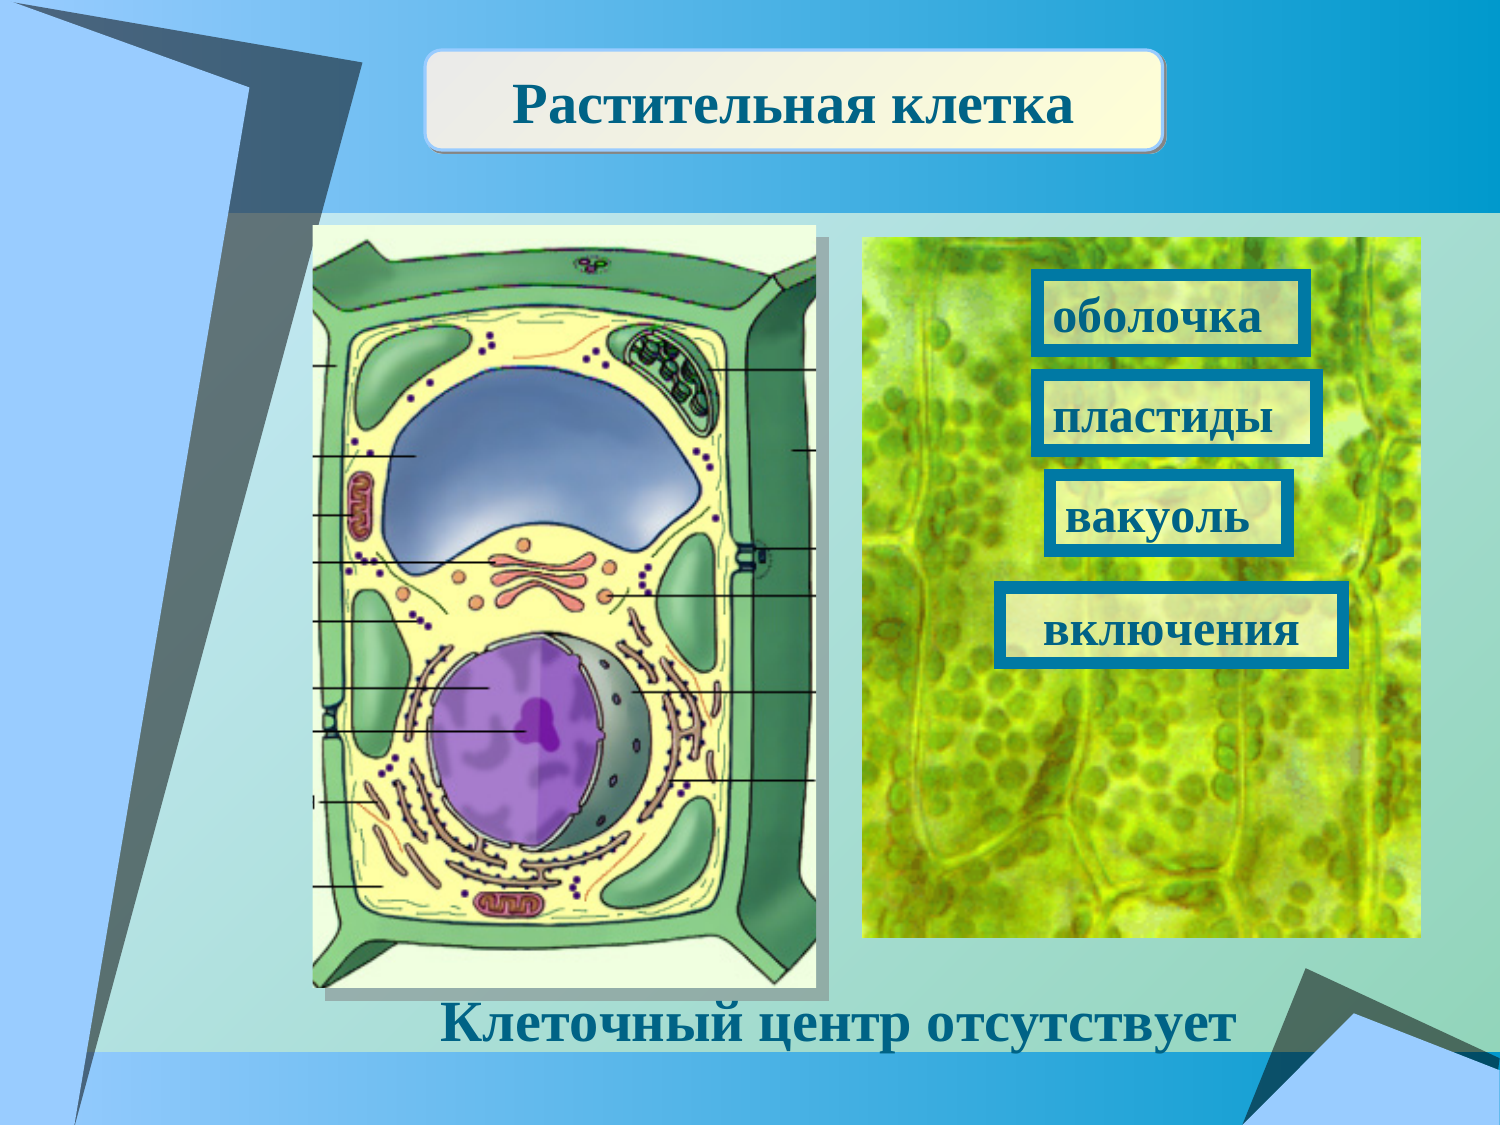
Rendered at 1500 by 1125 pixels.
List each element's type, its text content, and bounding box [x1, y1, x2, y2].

picture [312, 224, 817, 988]
text_box оболочка [1037, 274, 1305, 351]
text_box Клеточный центр отсутствует [425, 975, 1253, 1061]
text_box включения [999, 587, 1344, 663]
picture [862, 237, 1421, 938]
text_box Растительная клетка [425, 49, 1163, 150]
text_box вакуоль [1050, 474, 1288, 551]
text_box пластиды [1037, 374, 1317, 451]
